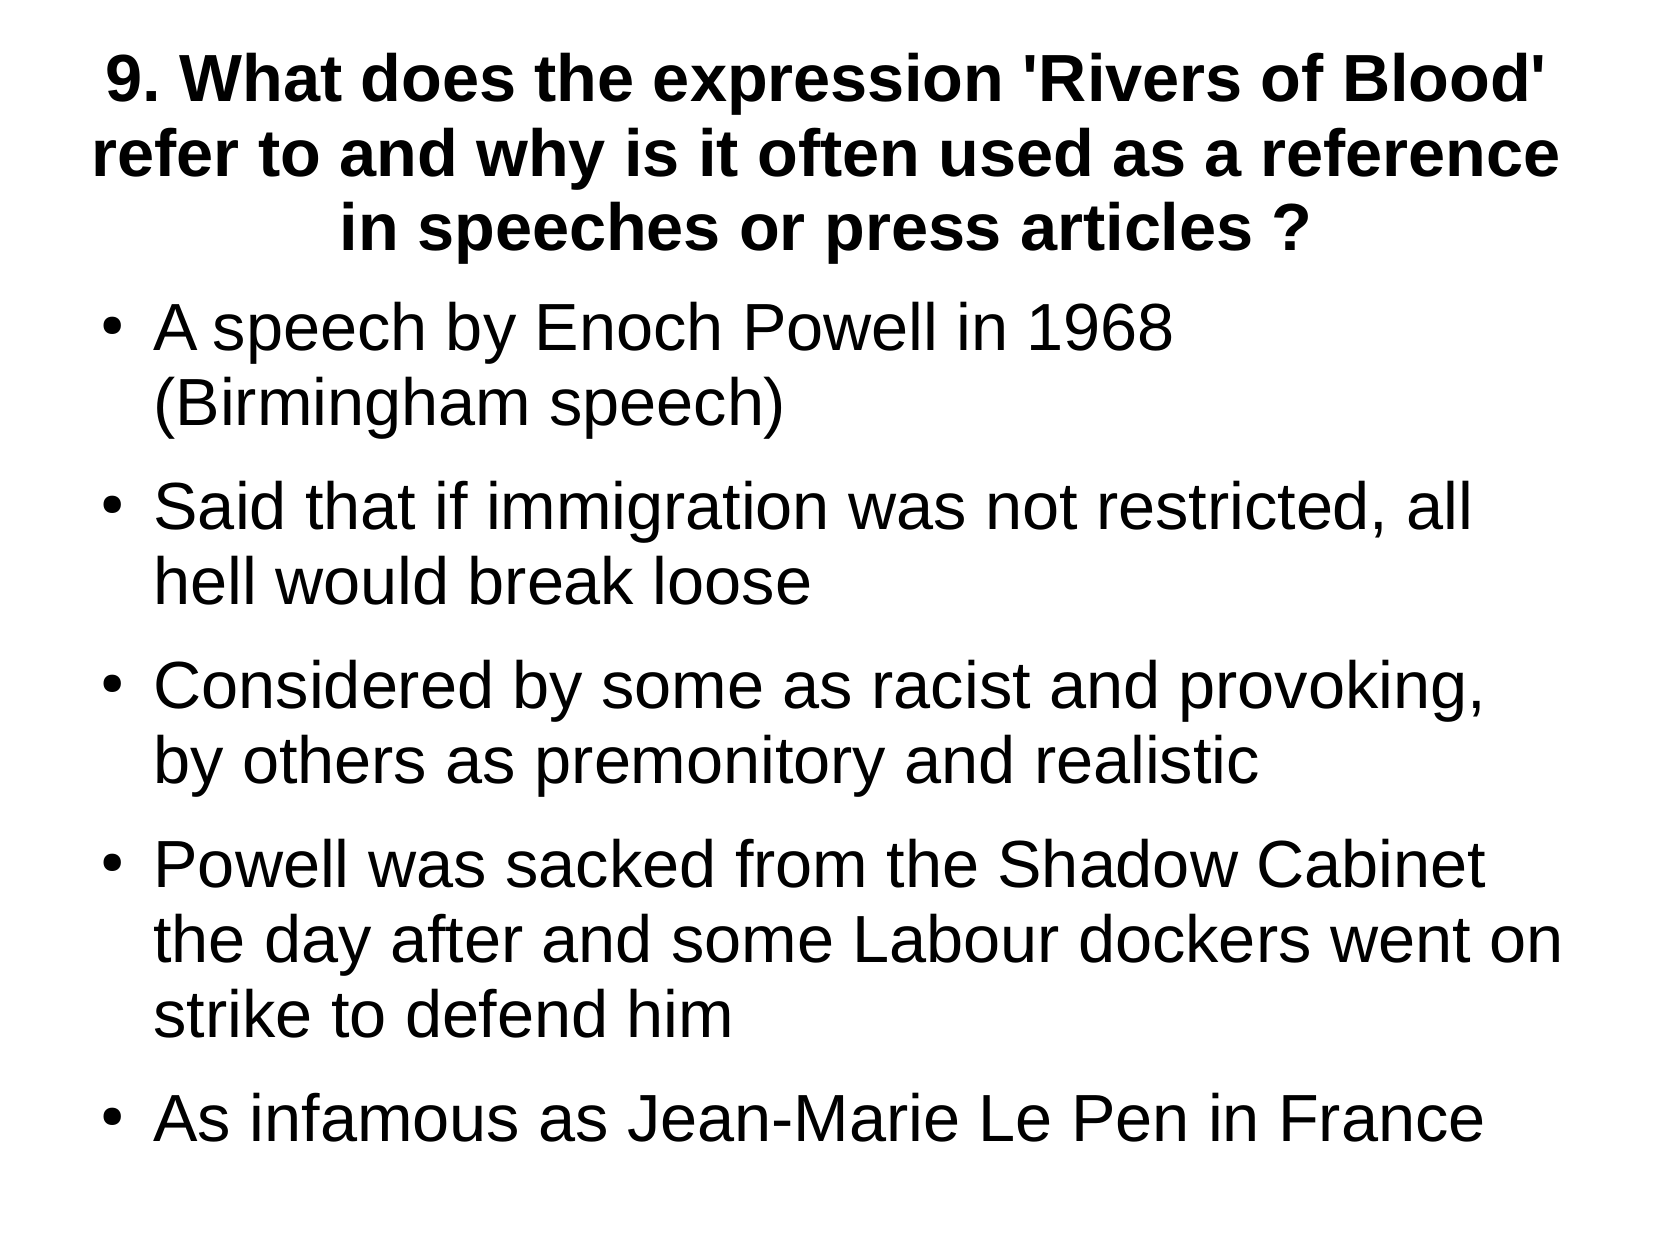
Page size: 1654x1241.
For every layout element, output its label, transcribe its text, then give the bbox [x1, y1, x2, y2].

title 9. What does the expression 'Rivers of Blood' refer to and why is it often used as a reference in speeches or press articles ? [82, 41, 1571, 265]
list A speech by Enoch Powell in 1968 (Birmingham speech) Said that if immigration was not restricted, all hell would break loose Considered by some as racist and provoking, by others as premonitory and realistic Powell was sacked from the Shadow Cabinet the day after and some Labour dockers went on strike to defend him As infamous as Jean-Marie Le Pen in France [82, 290, 1571, 1151]
